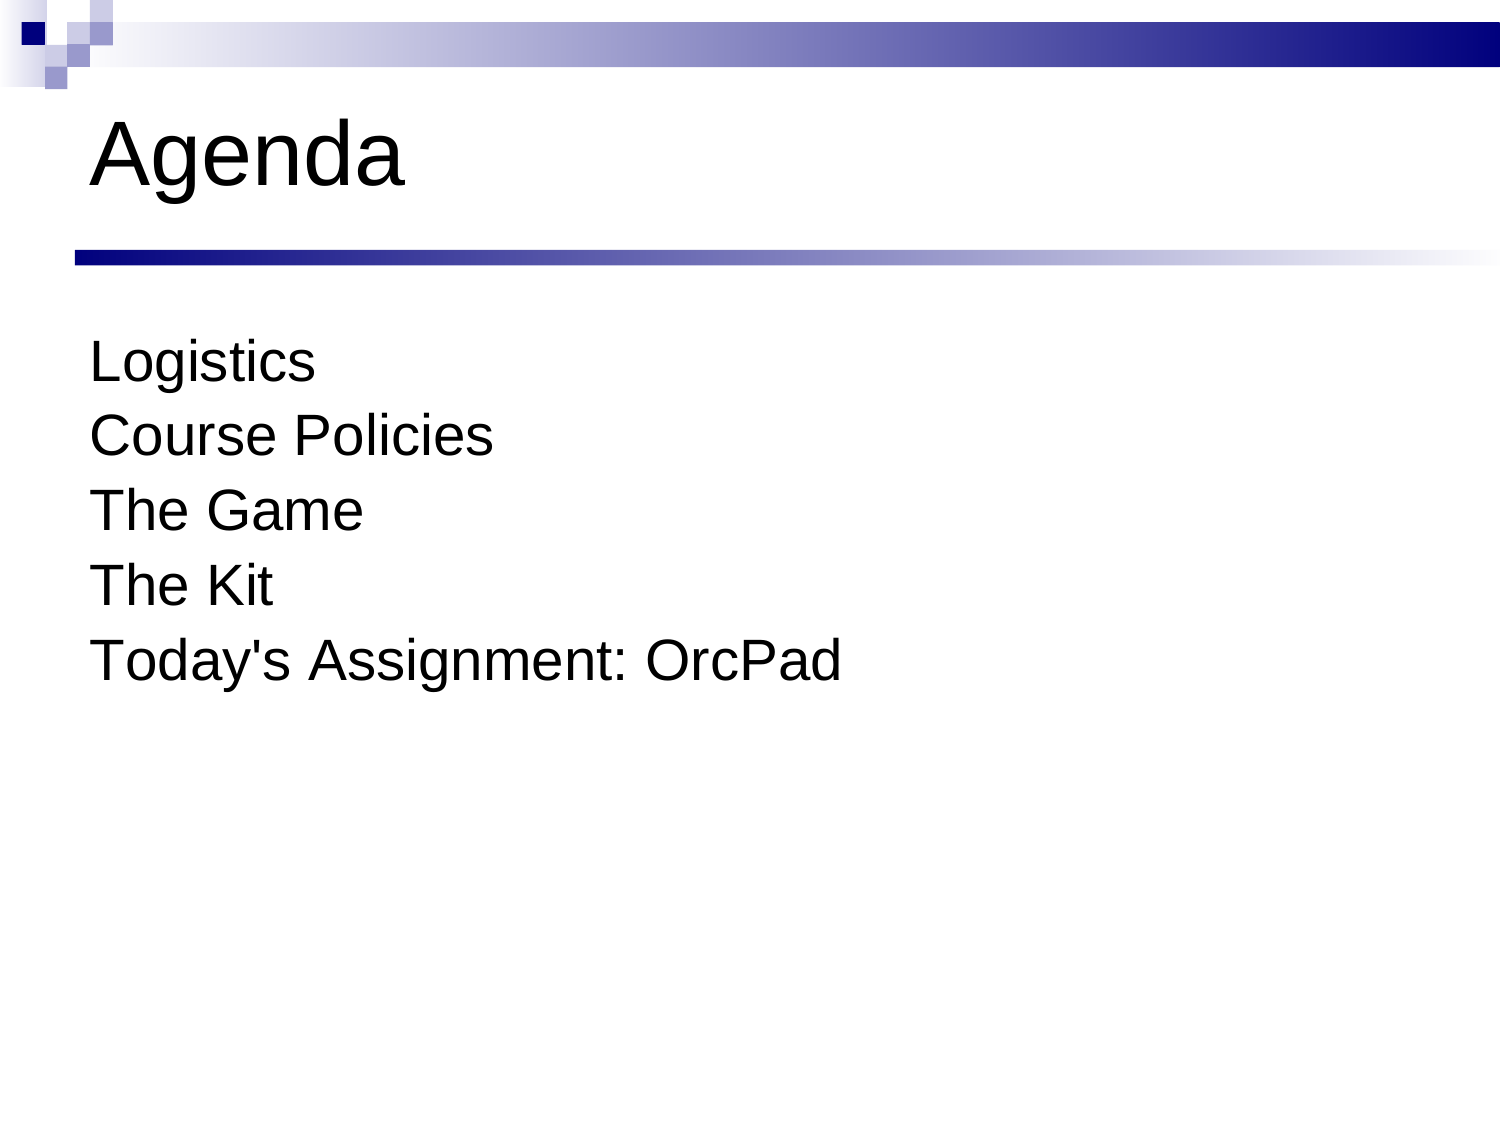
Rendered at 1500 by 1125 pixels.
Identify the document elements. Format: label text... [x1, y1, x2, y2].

title Agenda [75, 75, 1426, 238]
list Logistics Course Policies The Game The Kit Today's Assignment: OrcPad [75, 324, 1426, 1110]
